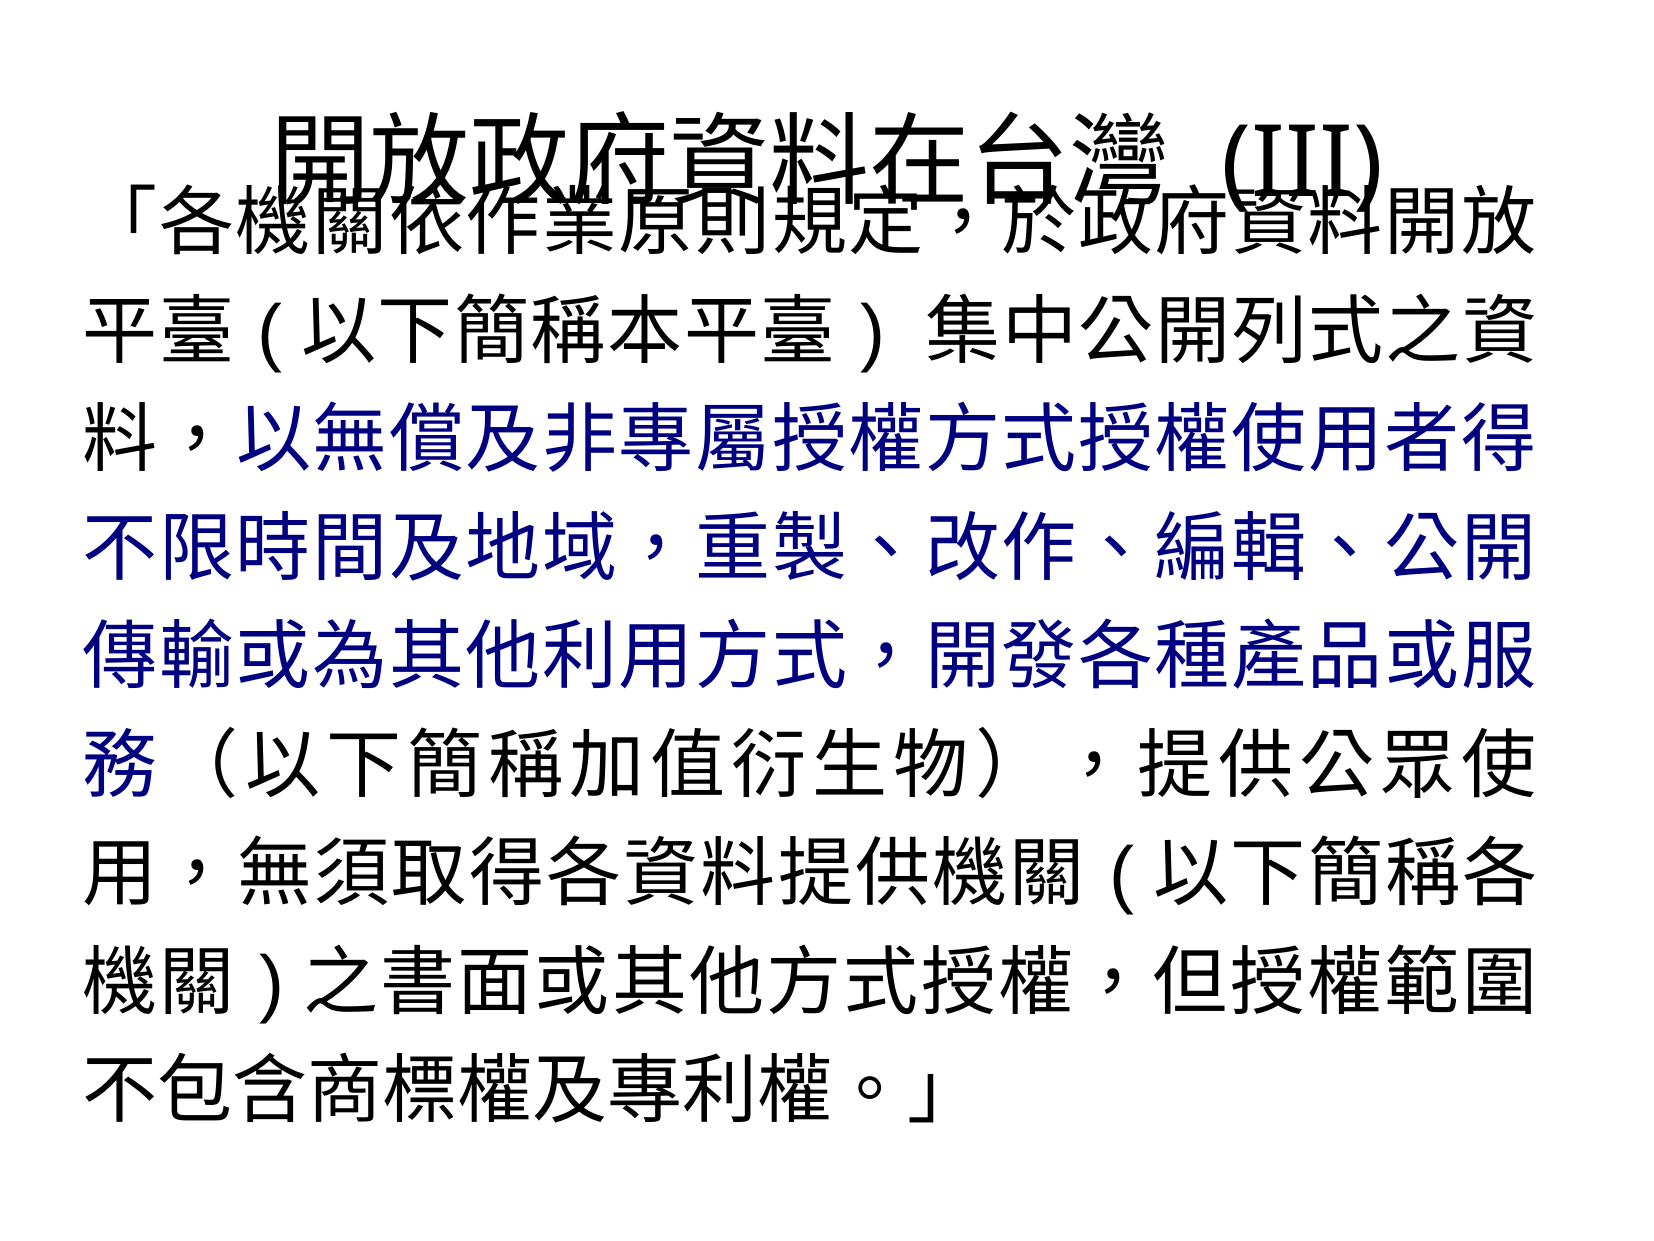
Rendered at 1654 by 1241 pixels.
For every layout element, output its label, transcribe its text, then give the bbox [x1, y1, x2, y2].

title 開放政府資料在台灣 (III) [82, 49, 1571, 257]
subtitle 「各機關依作業原則規定，於政府資料開放平臺(以下簡稱本平臺) 集中公開列式之資料，以無償及非專屬授權方式授權使用者得不限時間及地域，重製、改作、編輯、公開傳輸或為其他利用方式，開發各種產品或服務（以下簡稱加值衍生物），提供公眾使用，無須取得各資料提供機關(以下簡稱各機關)之書面或其他方式授權，但授權範圍不包含商標權及專利權。」 [82, 290, 1538, 1010]
